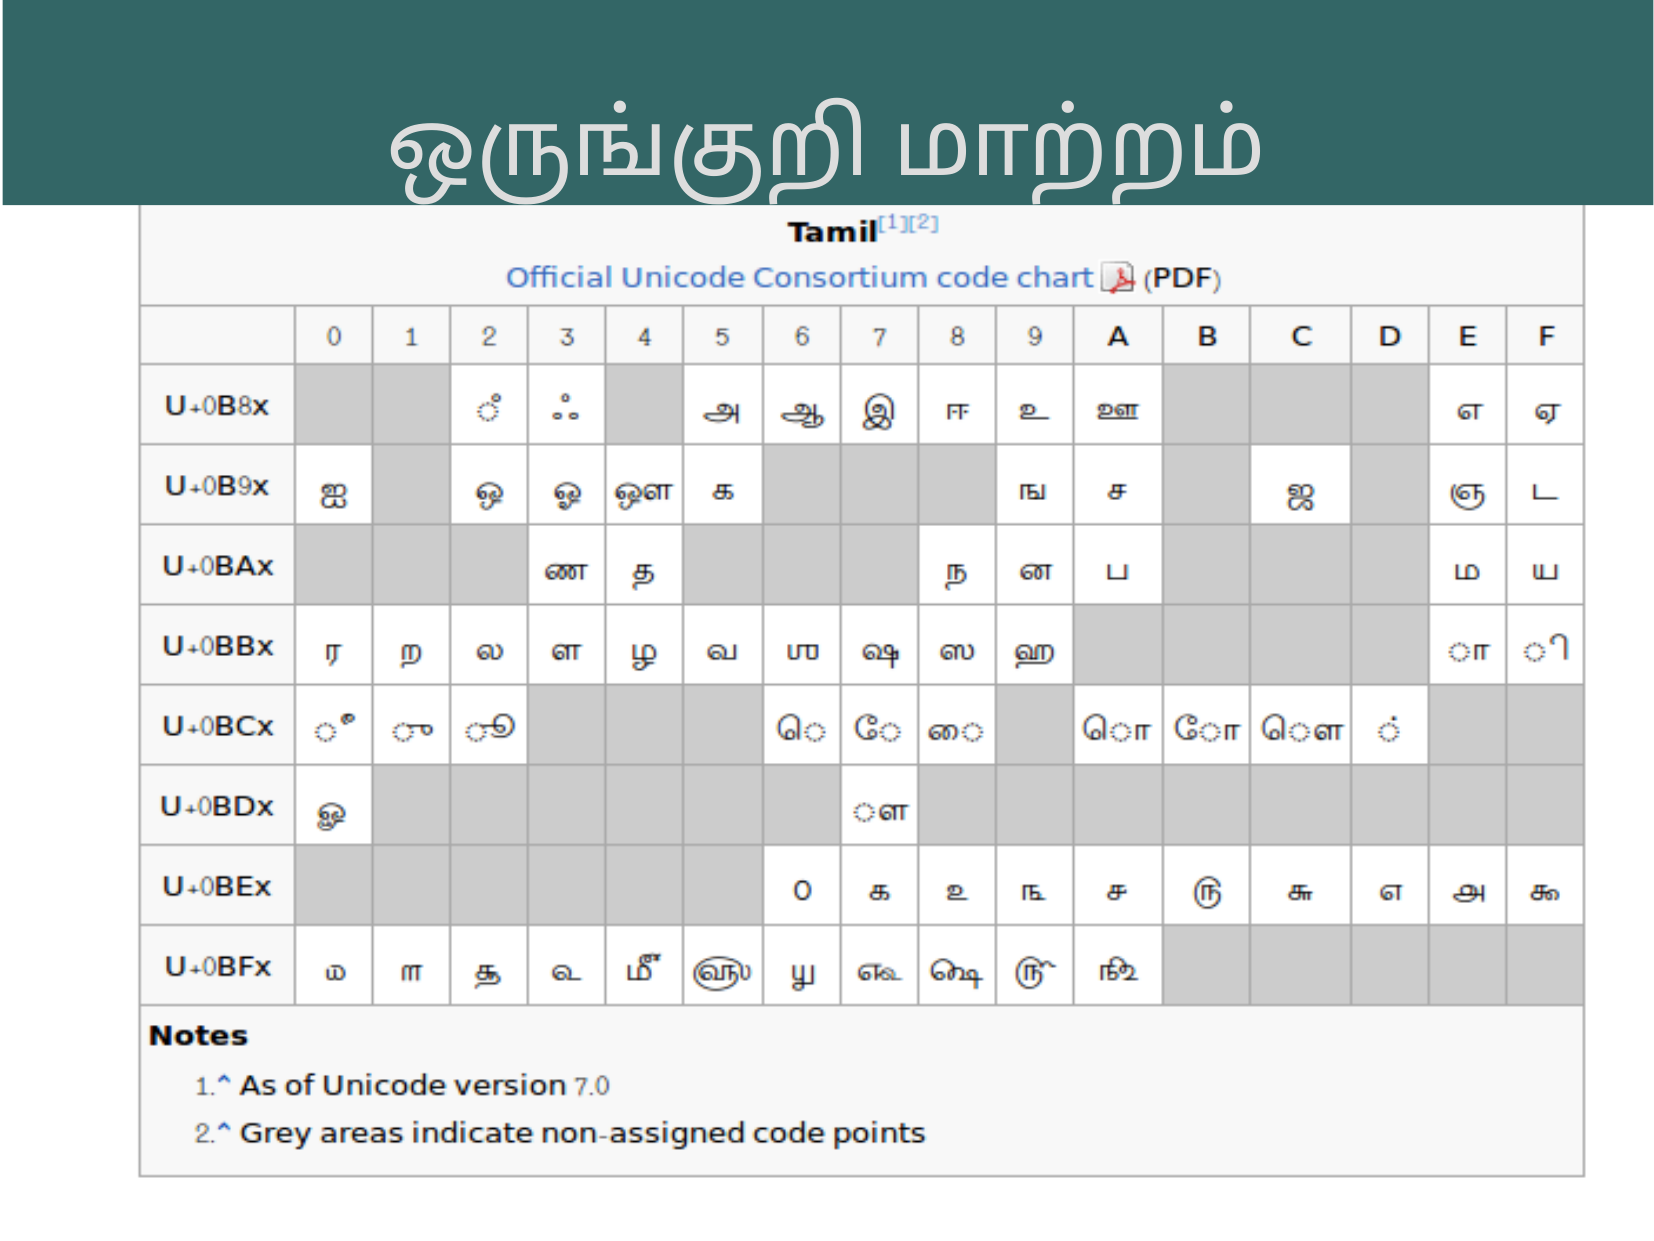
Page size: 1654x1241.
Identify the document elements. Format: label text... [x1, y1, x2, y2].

title ஒருங்குறி மாற்றம் [82, 49, 1571, 257]
picture [118, 206, 1607, 1193]
text_box [2, 0, 1654, 206]
